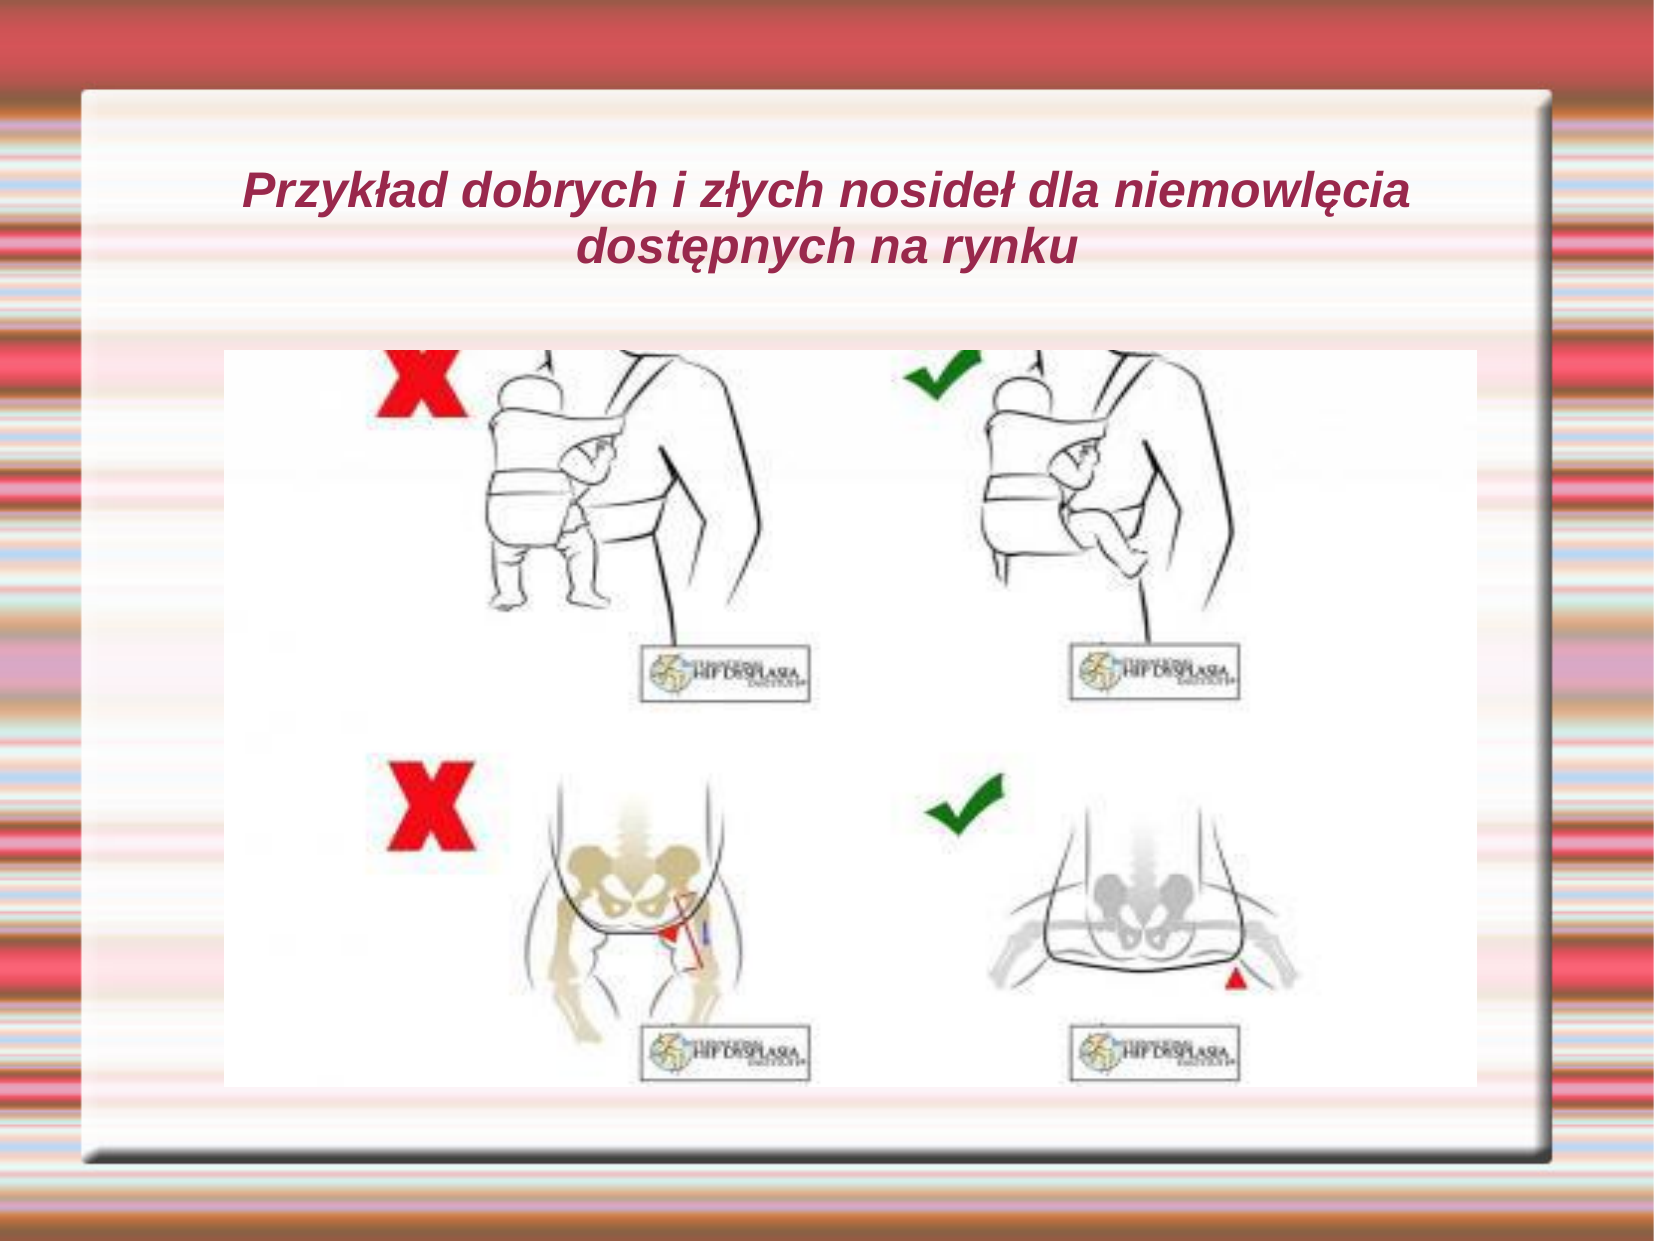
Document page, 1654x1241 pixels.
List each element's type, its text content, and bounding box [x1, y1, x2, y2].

picture [0, 0, 1654, 1241]
title Przykład dobrych i złych nosideł dla niemowlęcia dostępnych na rynku [121, 114, 1534, 322]
